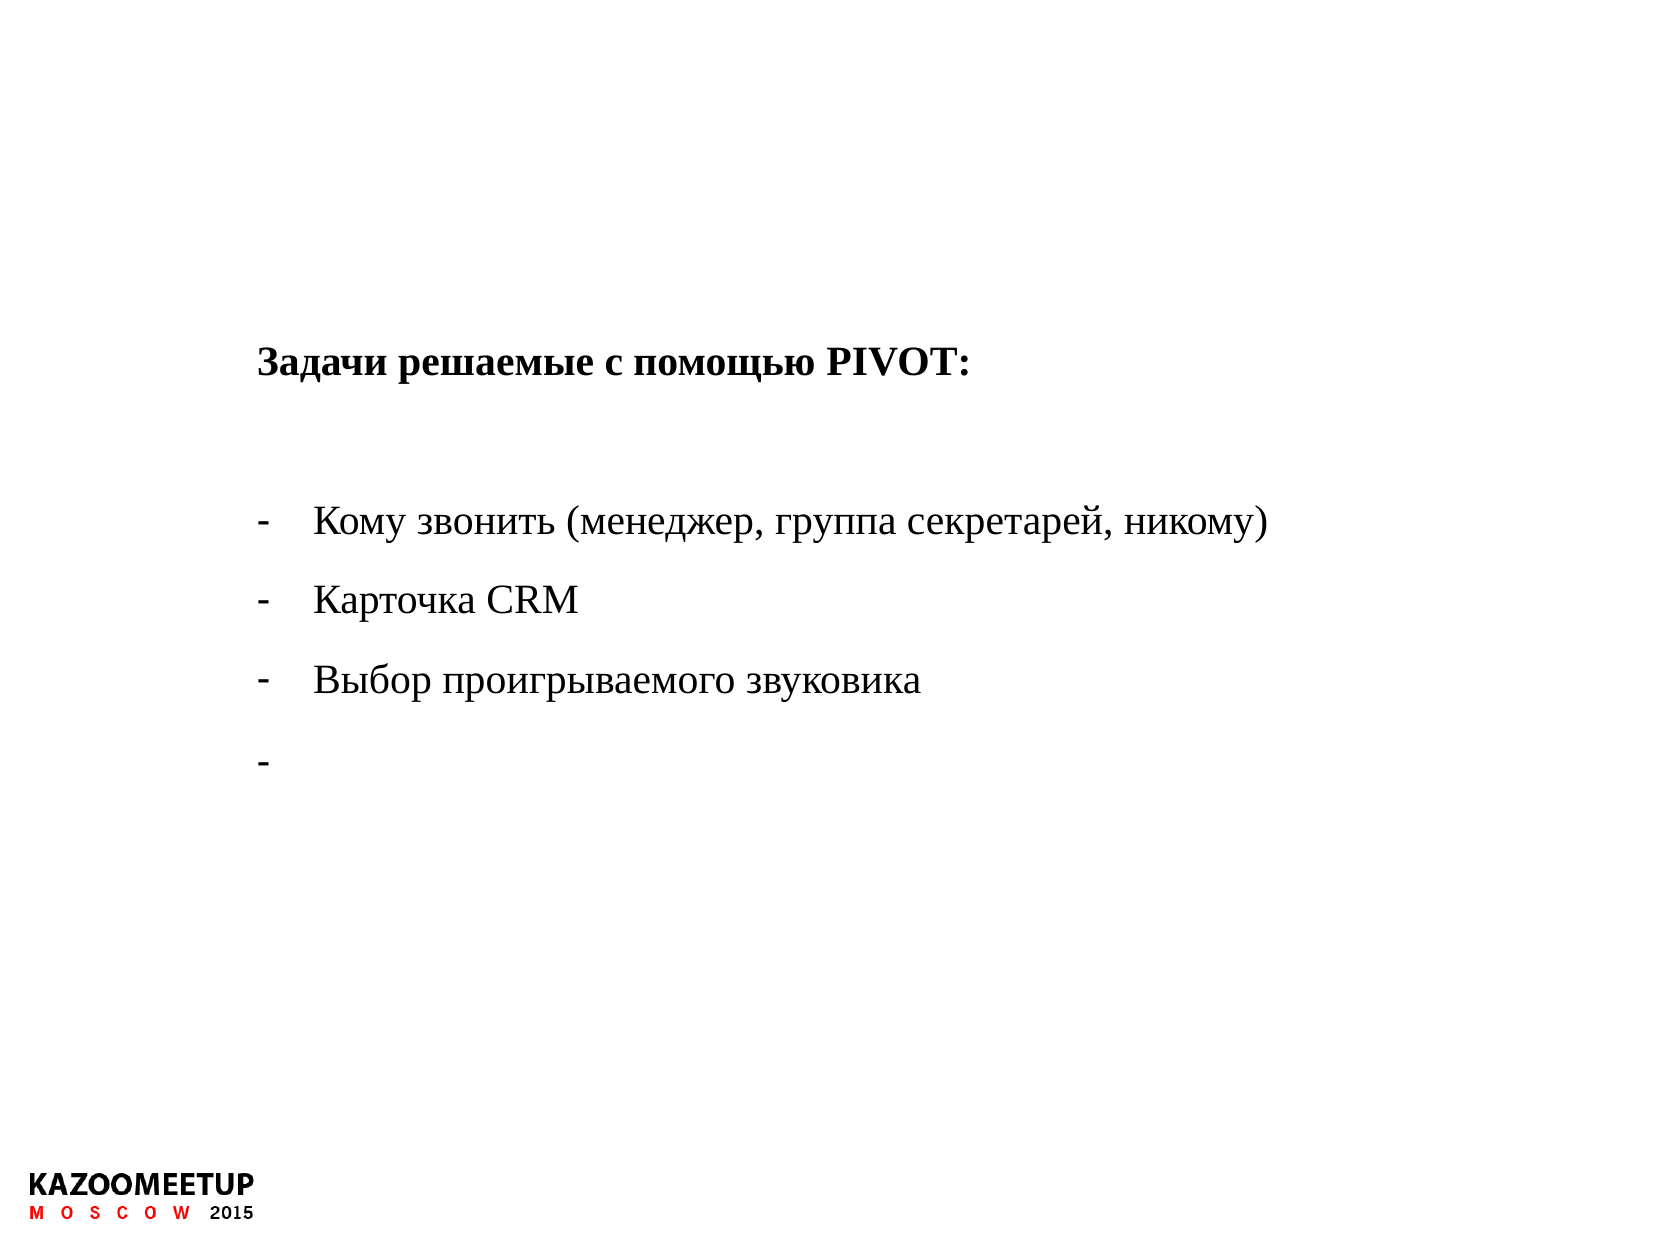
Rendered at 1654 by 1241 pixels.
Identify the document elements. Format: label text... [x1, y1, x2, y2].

picture [21, 1157, 262, 1233]
subtitle Задачи решаемые с помощью PIVOT: Кому звонить (менеджер, группа секретарей, никому) Карточка CRM Выбор проигрываемого звуковика [75, 88, 1564, 1034]
